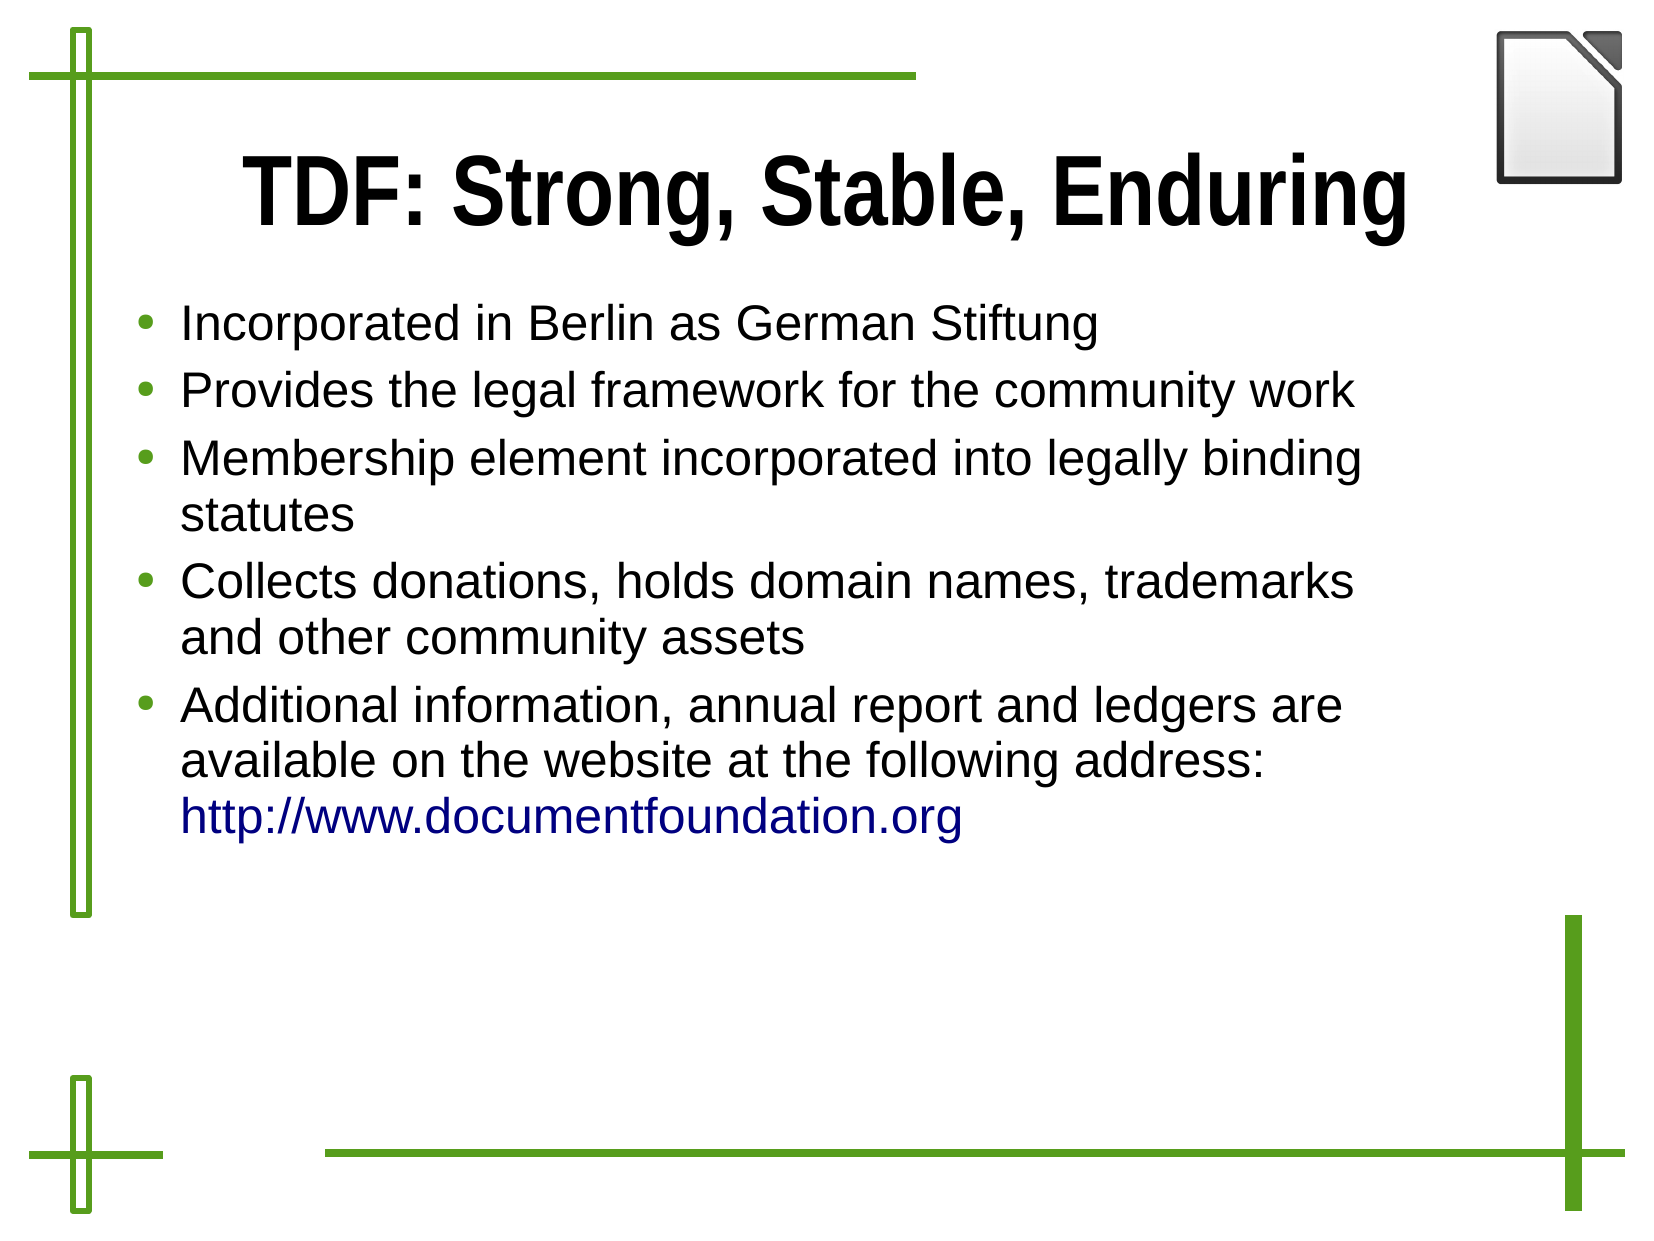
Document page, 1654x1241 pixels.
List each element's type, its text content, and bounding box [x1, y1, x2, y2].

picture [1494, 29, 1624, 186]
title TDF: Strong, Stable, Enduring [118, 118, 1536, 260]
list Incorporated in Berlin as German Stiftung Provides the legal framework for the community work Membership element incorporated into legally binding statutes Collects donations, holds domain names, trademarks and other community assets Additional information, annual report and ledgers are available on the website at the following address: http://www.documentfoundation.org [118, 295, 1536, 1123]
